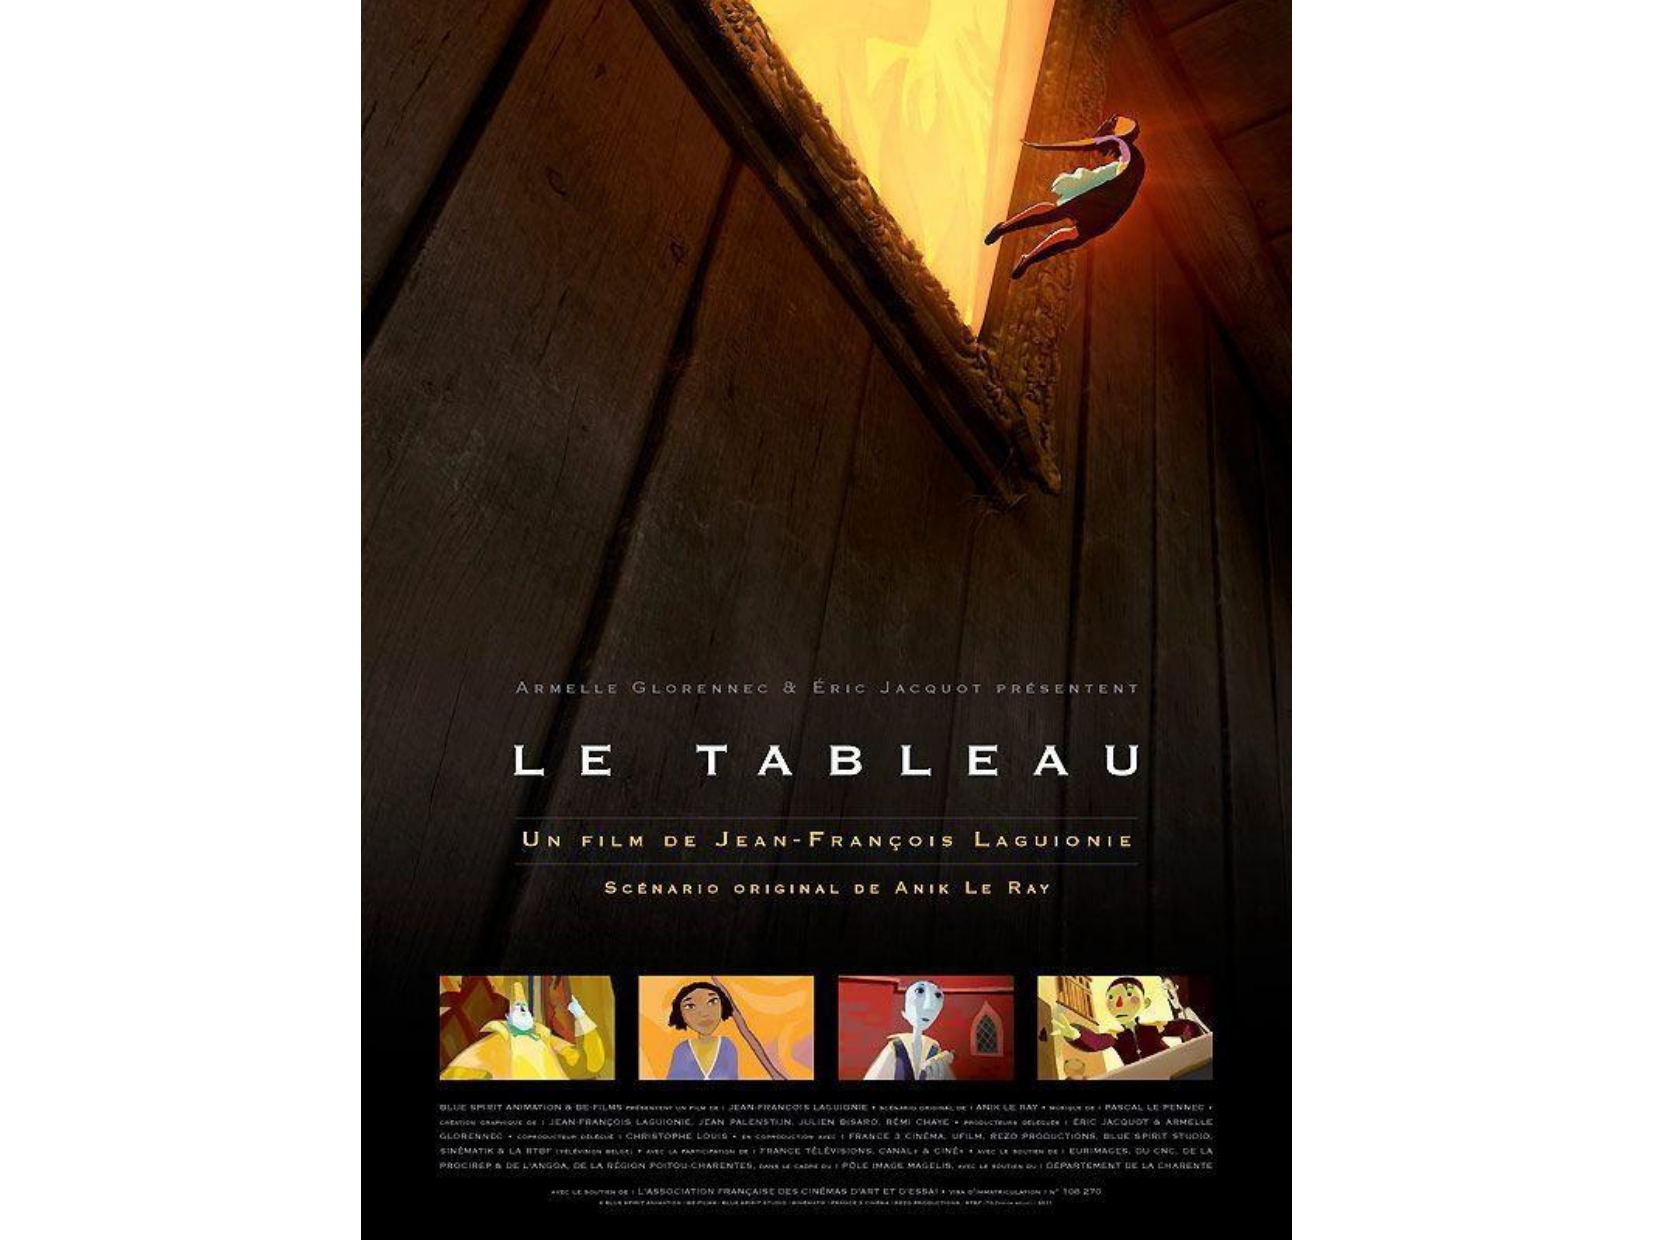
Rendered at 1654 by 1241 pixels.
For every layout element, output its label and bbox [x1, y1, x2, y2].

picture [361, 0, 1292, 1240]
